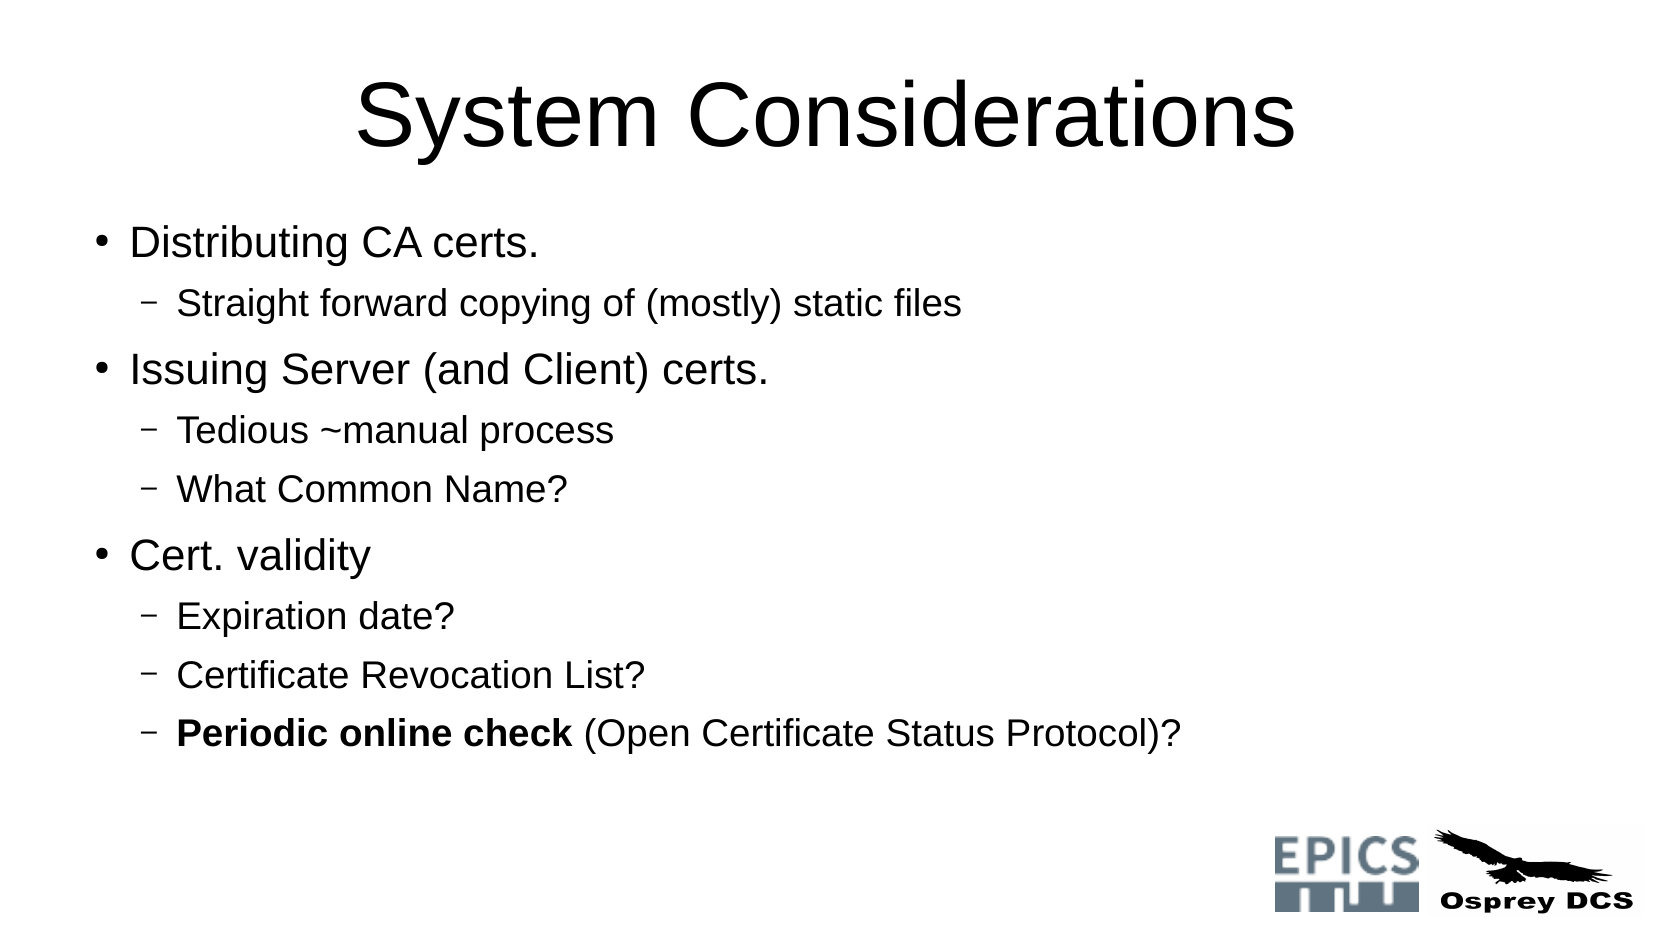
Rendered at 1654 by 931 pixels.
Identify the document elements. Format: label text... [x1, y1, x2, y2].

list Distributing CA certs. Straight forward copying of (mostly) static files Issuing Server (and Client) certs. Tedious ~manual process What Common Name? Cert. validity Expiration date? Certificate Revocation List? Periodic online check (Open Certificate Status Protocol)? [82, 217, 1571, 758]
title System Considerations [82, 37, 1571, 193]
picture [1275, 836, 1419, 912]
picture [1427, 824, 1644, 917]
